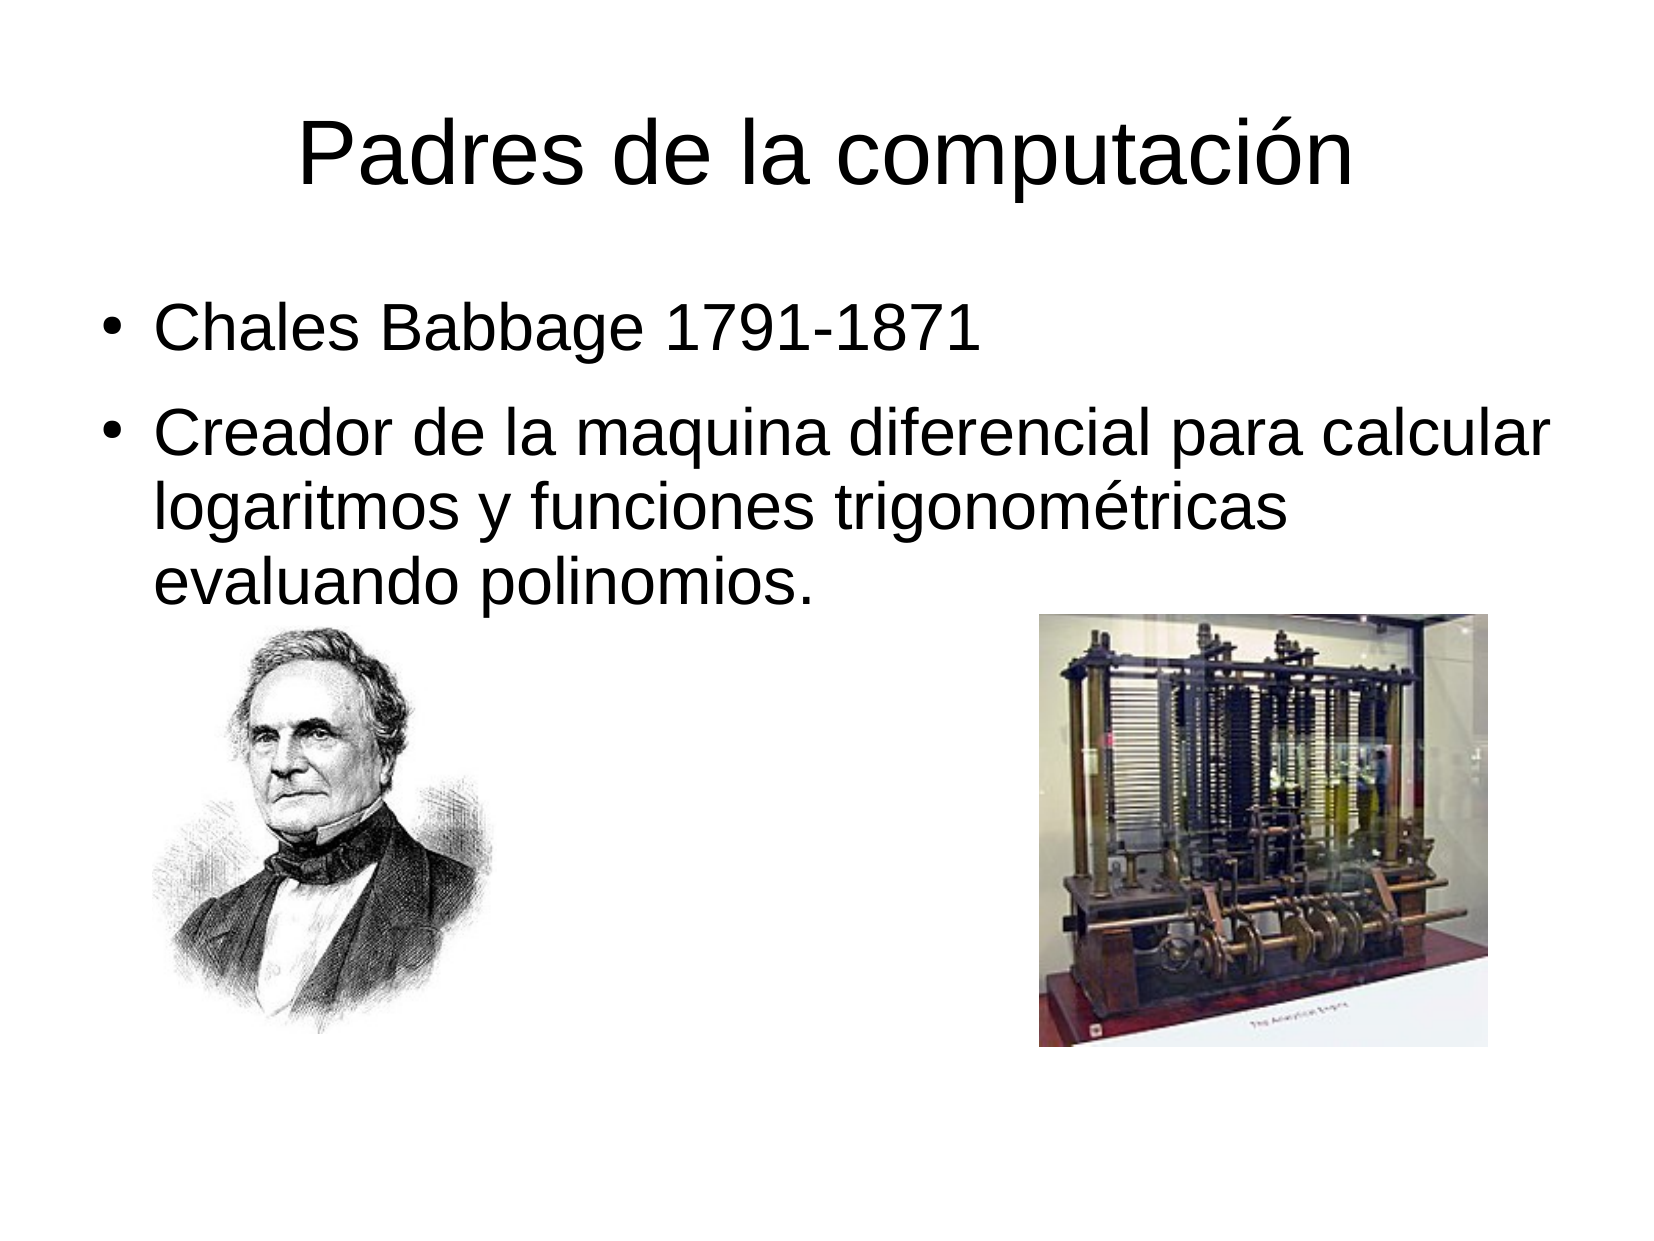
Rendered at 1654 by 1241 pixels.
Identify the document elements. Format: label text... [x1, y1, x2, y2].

picture [1039, 614, 1488, 1047]
picture [152, 625, 497, 1034]
list Chales Babbage 1791-1871 Creador de la maquina diferencial para calcular logaritmos y funciones trigonométricas evaluando polinomios. [82, 290, 1571, 1010]
title Padres de la computación [82, 49, 1571, 257]
